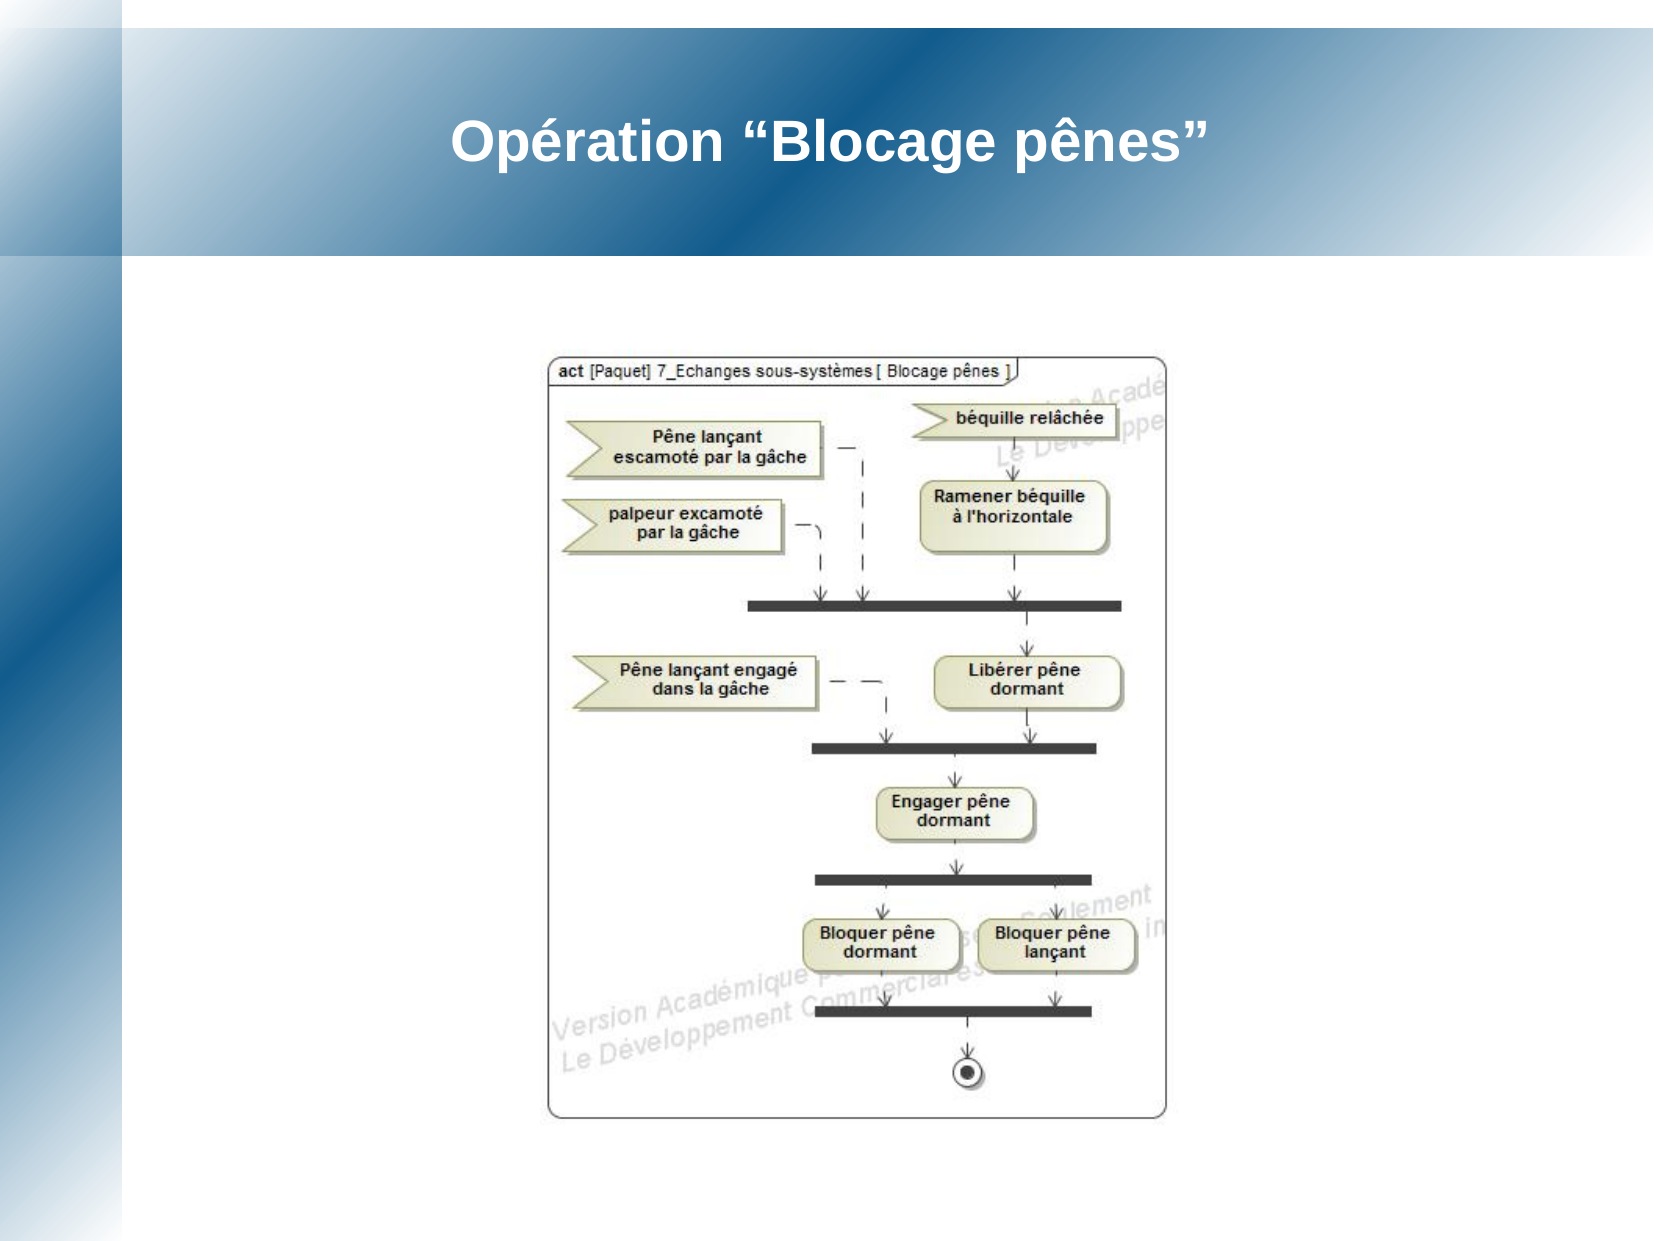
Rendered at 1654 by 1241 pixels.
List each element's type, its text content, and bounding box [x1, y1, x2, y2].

subtitle [127, 323, 1603, 1167]
title Opération “Blocage pênes” [125, 45, 1537, 238]
